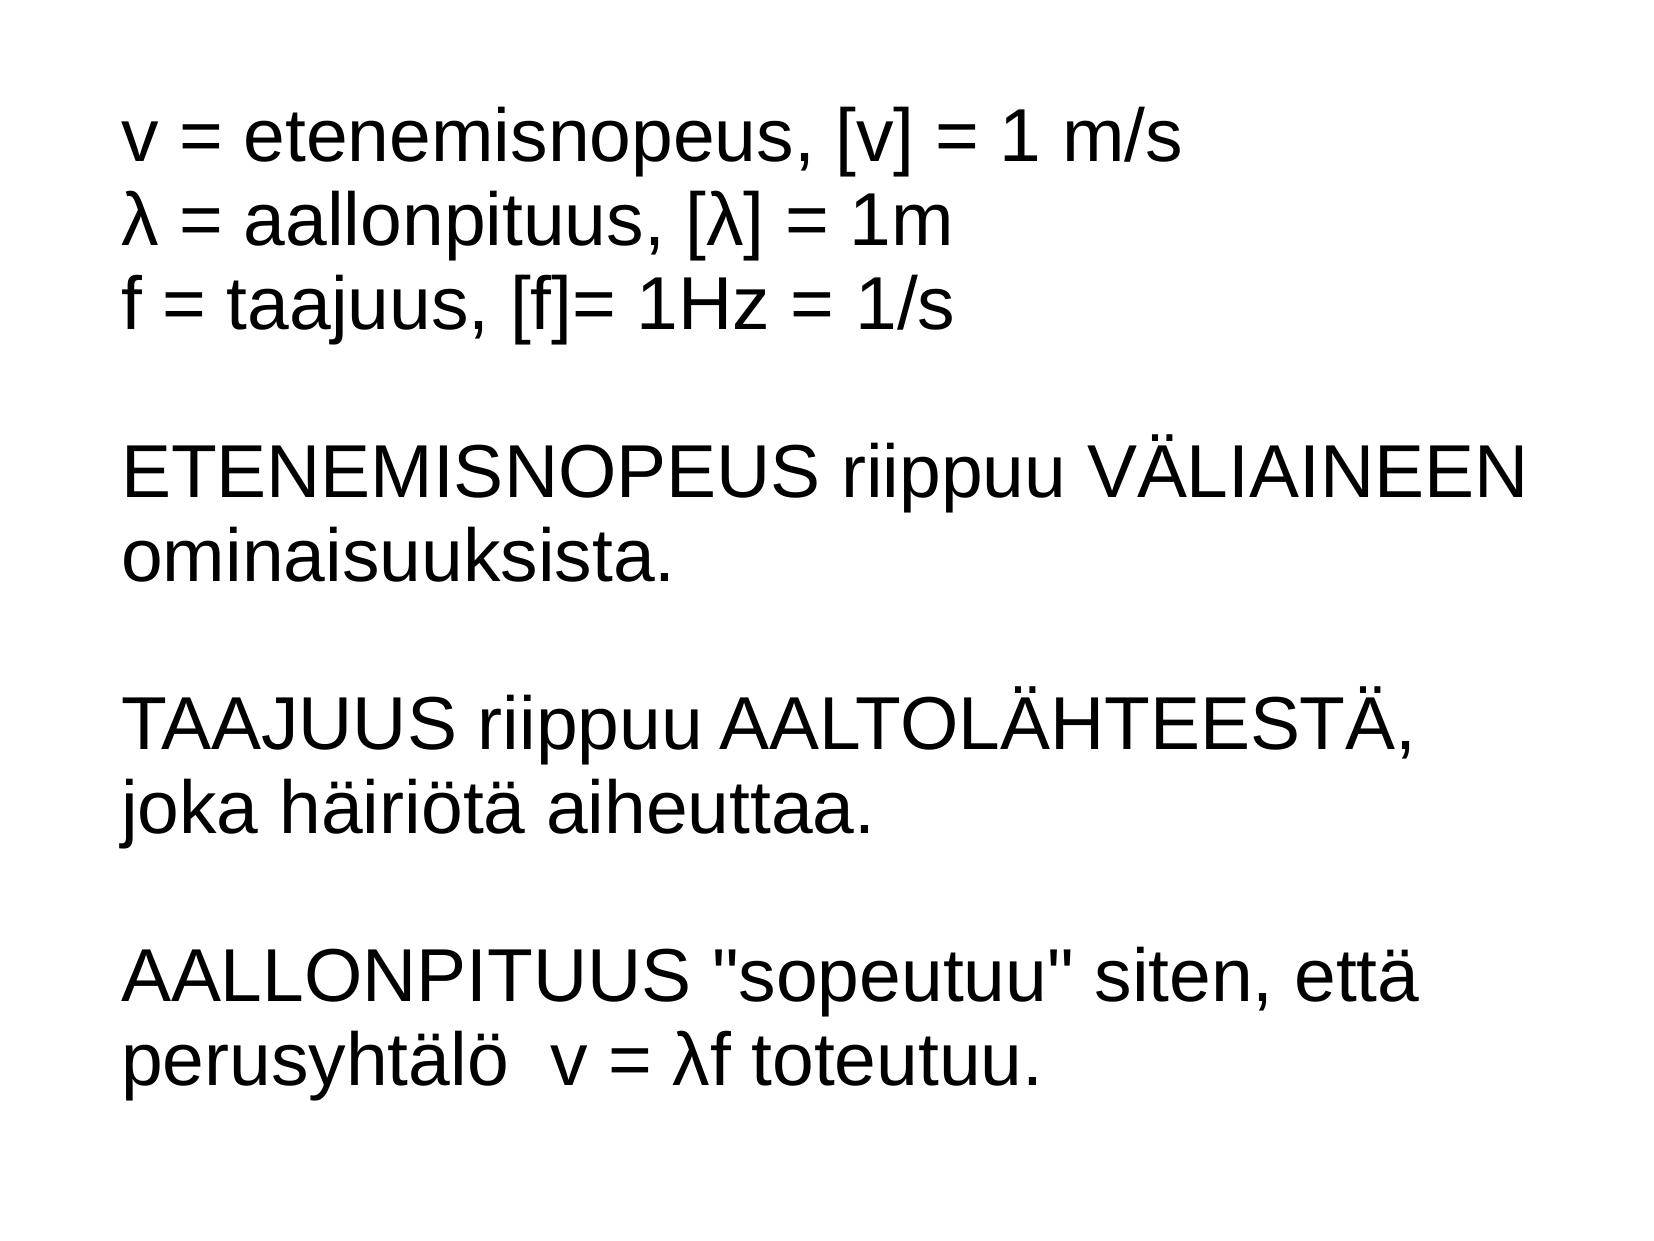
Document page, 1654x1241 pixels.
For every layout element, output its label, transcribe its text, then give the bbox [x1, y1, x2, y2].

text_box v = etenemisnopeus, [v] = 1 m/s λ = aallonpituus, [λ] = 1m f = taajuus, [f]= 1Hz = 1/s ETENEMISNOPEUS riippuu VÄLIAINEEN ominaisuuksista. TAAJUUS riippuu AALTOLÄHTEESTÄ, joka häiriötä aiheuttaa. AALLONPITUUS "sopeutuu" siten, että perusyhtälö v = λf toteutuu. [106, 86, 1560, 1193]
